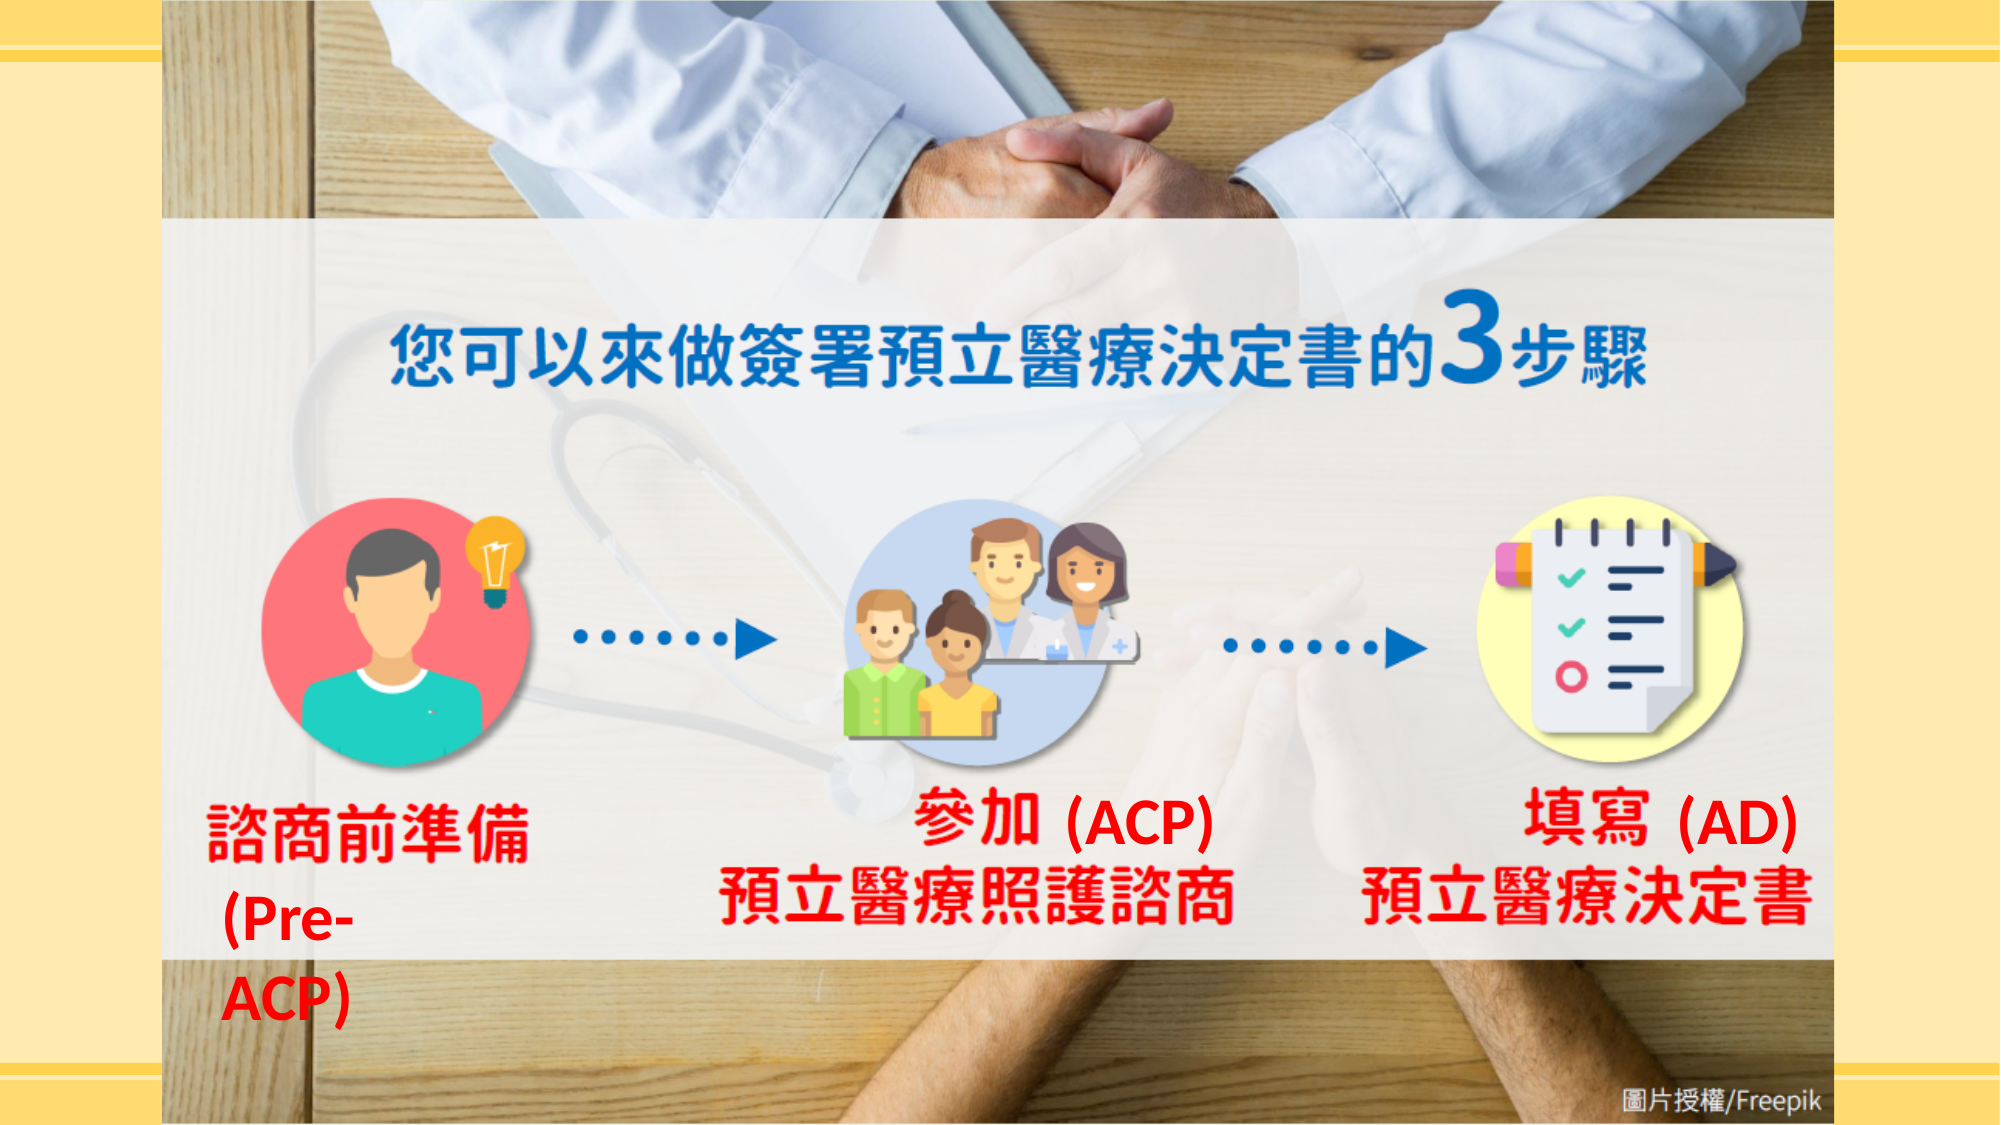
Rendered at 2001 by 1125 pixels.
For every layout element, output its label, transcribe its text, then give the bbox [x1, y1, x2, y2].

text_box (ACP) [1050, 770, 1233, 865]
text_box (AD) [1661, 770, 1834, 865]
picture [162, 0, 1835, 1125]
text_box (Pre-ACP) [207, 866, 489, 1041]
